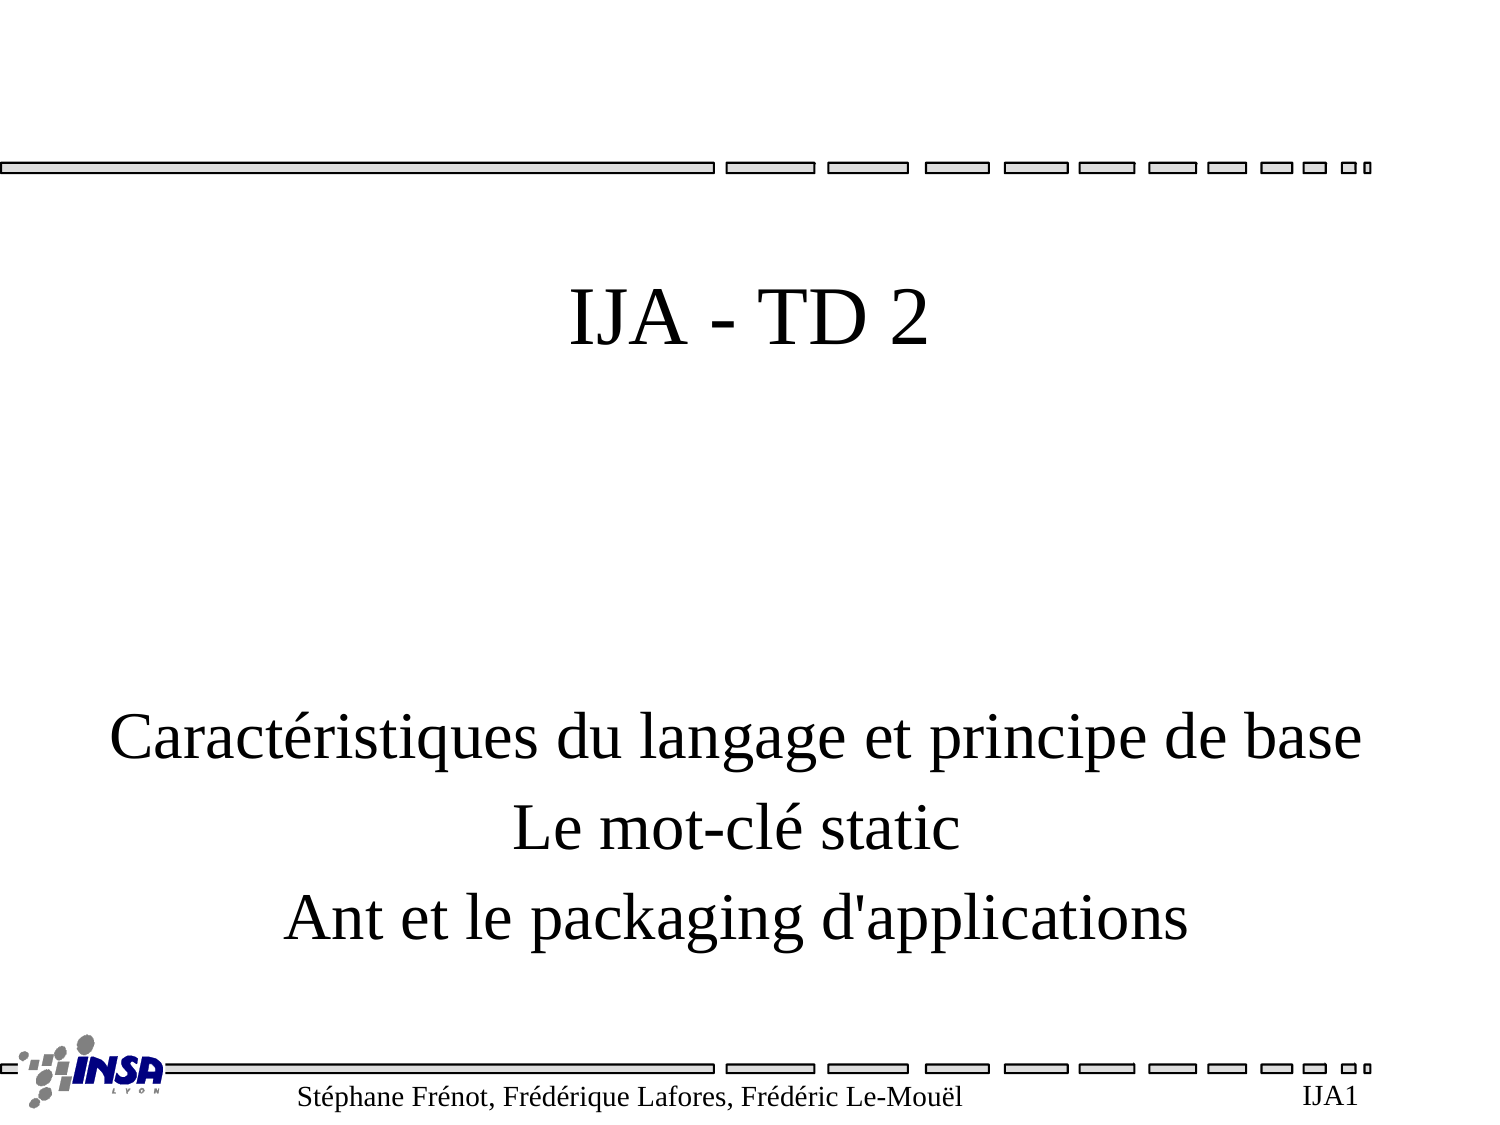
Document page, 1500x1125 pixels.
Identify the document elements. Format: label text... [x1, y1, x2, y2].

subtitle Caractéristiques du langage et principe de base Le mot-clé static Ant et le packaging d'applications [62, 550, 1413, 1012]
title IJA - TD 2 [112, 224, 1388, 413]
